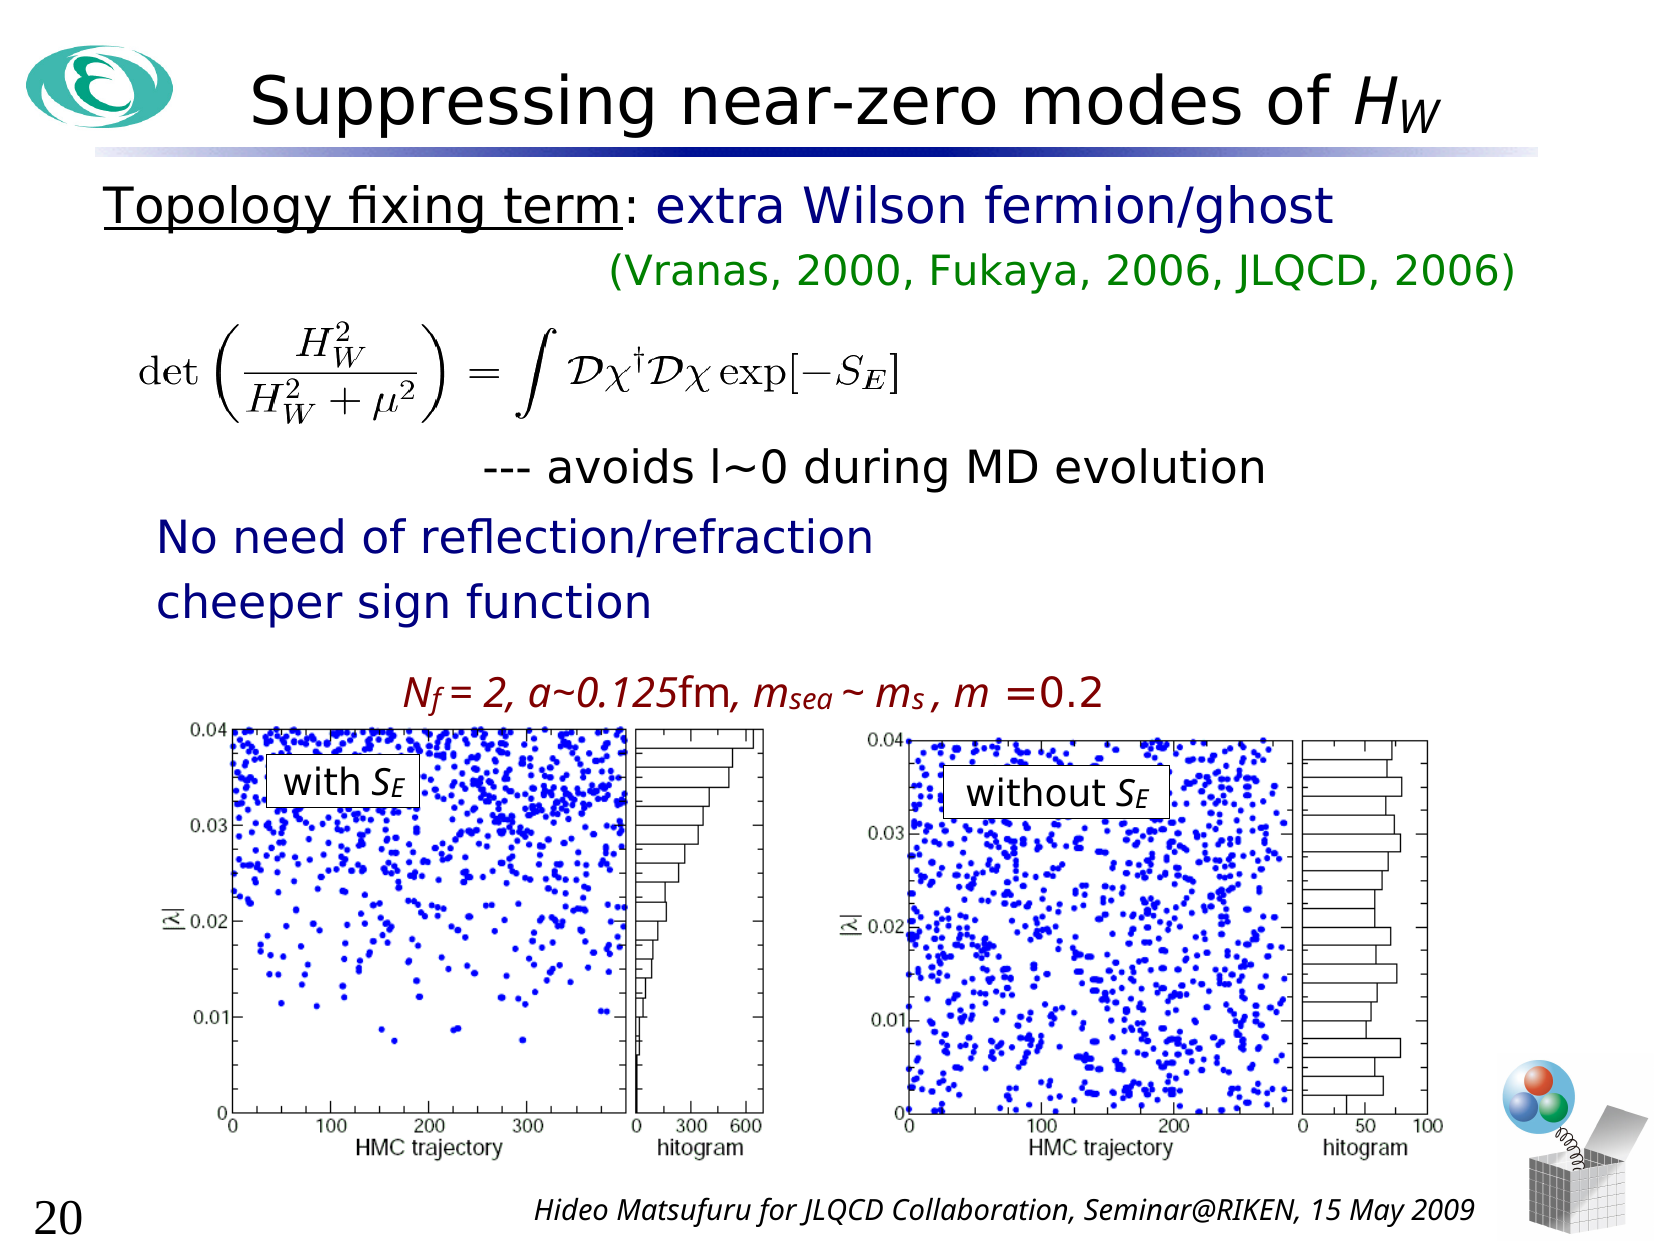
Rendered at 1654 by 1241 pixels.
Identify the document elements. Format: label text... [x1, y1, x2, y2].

picture [95, 147, 1538, 157]
text_box --- avoids l~0 during MD evolution [482, 434, 1281, 495]
text_box with SE [266, 754, 420, 808]
list No need of reflection/refraction cheeper sign function [61, 510, 1514, 651]
text_box Nf = 2, a~0.125fm, msea ~ ms , m =0.2 [402, 662, 1247, 727]
list Topology fixing term: extra Wilson fermion/ghost (Vranas, 2000, Fukaya, 2006, JLQCD, 2006) [86, 176, 1539, 325]
picture [139, 321, 897, 424]
picture [1497, 1053, 1654, 1241]
title Suppressing near-zero modes of HW [139, 47, 1548, 154]
picture [156, 715, 1449, 1173]
picture [20, 37, 179, 136]
text_box without SE [943, 765, 1170, 819]
